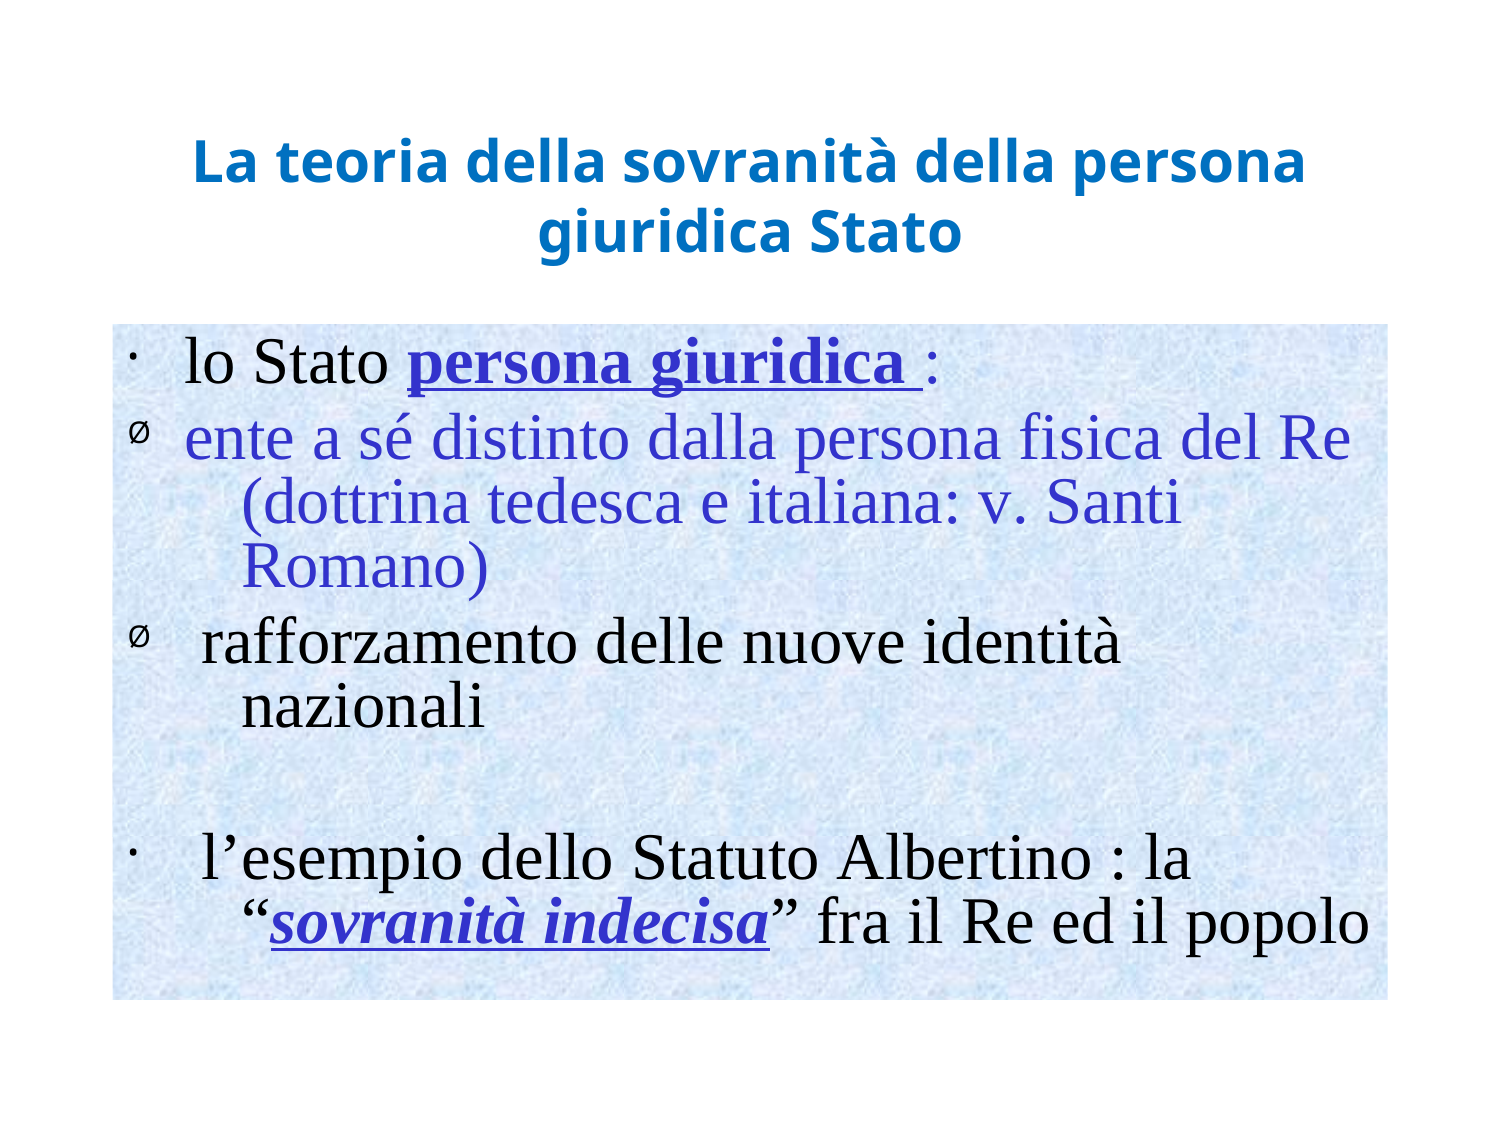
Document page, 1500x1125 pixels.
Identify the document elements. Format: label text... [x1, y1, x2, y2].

title La teoria della sovranità della persona giuridica Stato [112, 99, 1388, 288]
list lo Stato persona giuridica : ente a sé distinto dalla persona fisica del Re (dottrina tedesca e italiana: v. Santi Romano) rafforzamento delle nuove identità nazionali l’esempio dello Statuto Albertino : la “sovranità indecisa” fra il Re ed il popolo [112, 324, 1388, 1000]
